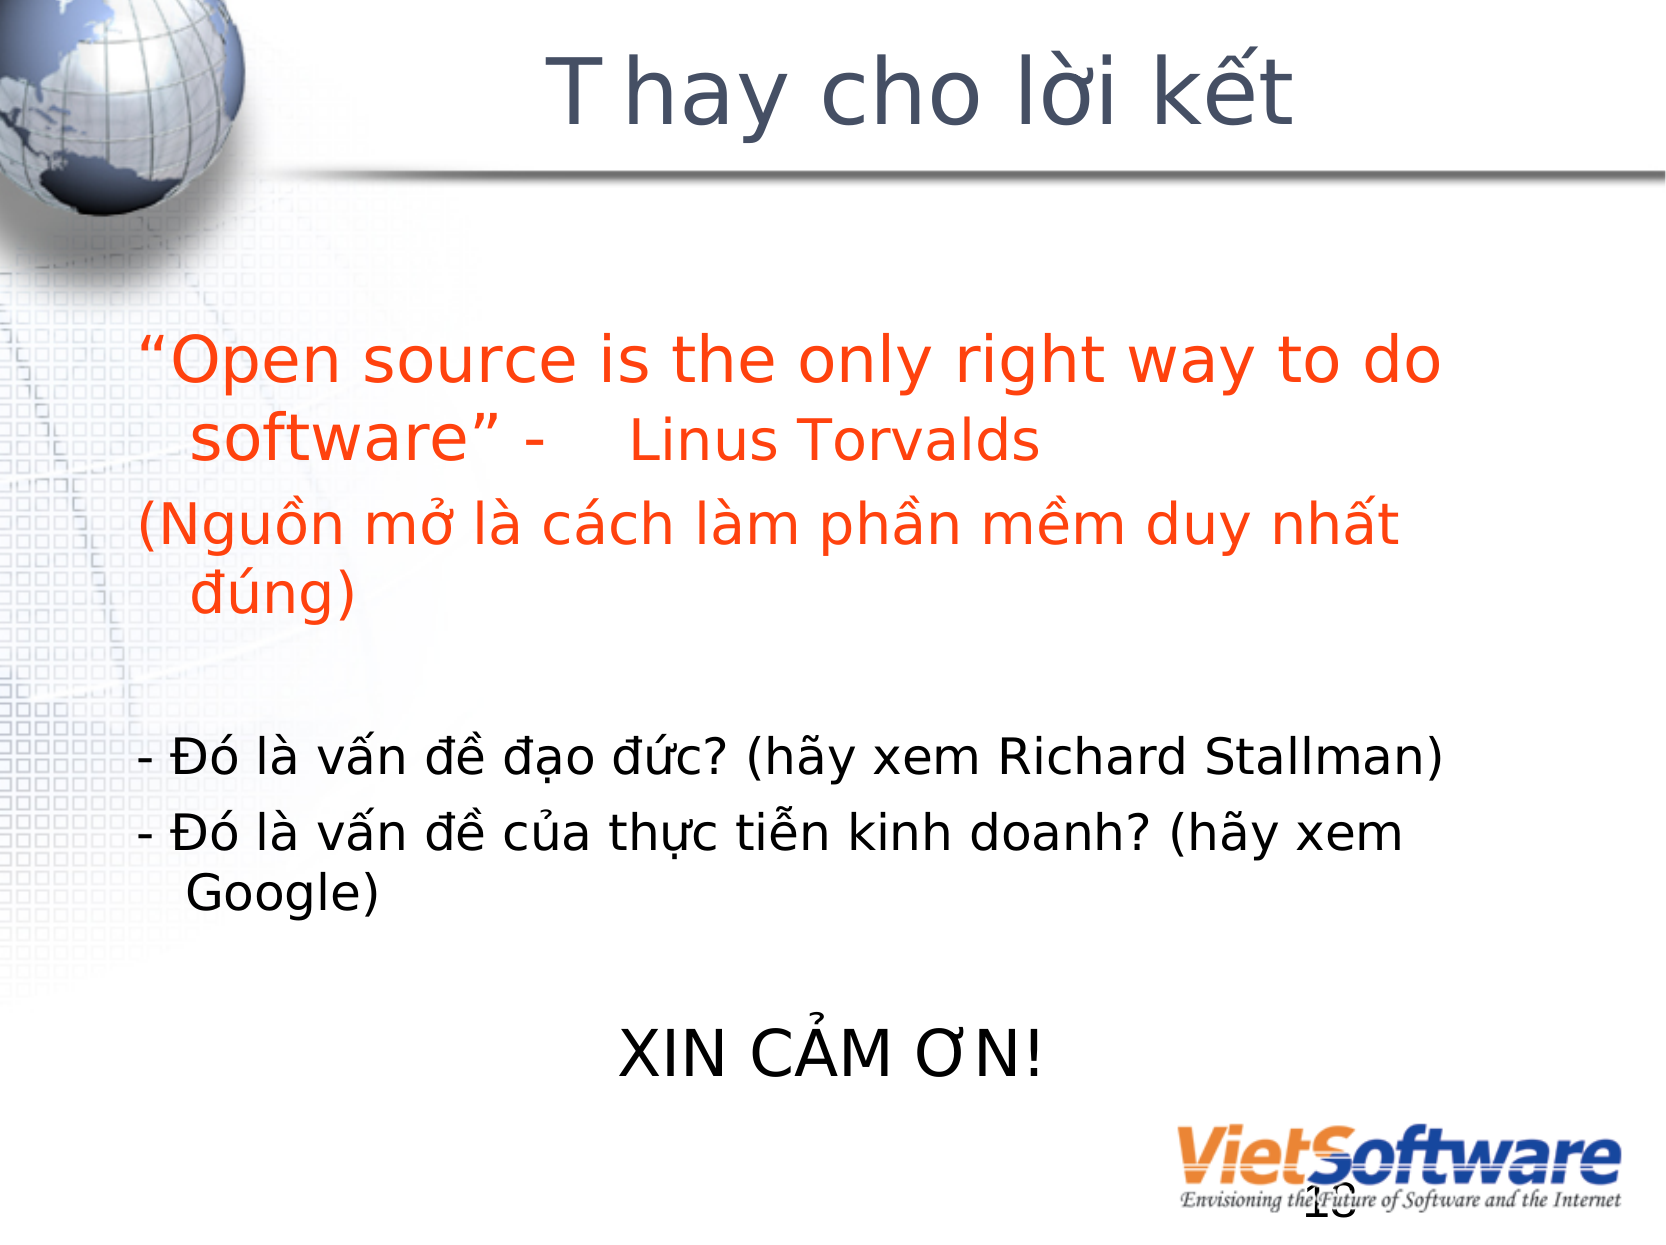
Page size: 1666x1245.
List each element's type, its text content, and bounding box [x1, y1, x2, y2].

title T hay cho lời kết [295, 0, 1578, 206]
picture [0, 0, 1666, 1245]
list “Open source is the only right way to do software” - Linus Torvalds (Nguồn mở là cách làm phần mềm duy nhất đúng) - Đó là vấn đề đạo đức? (hãy xem Richard Stallman) - Đó là vấn đề của thực tiễn kinh doanh? (hãy xem Google) XIN CẢM ƠN! [120, 310, 1545, 1107]
